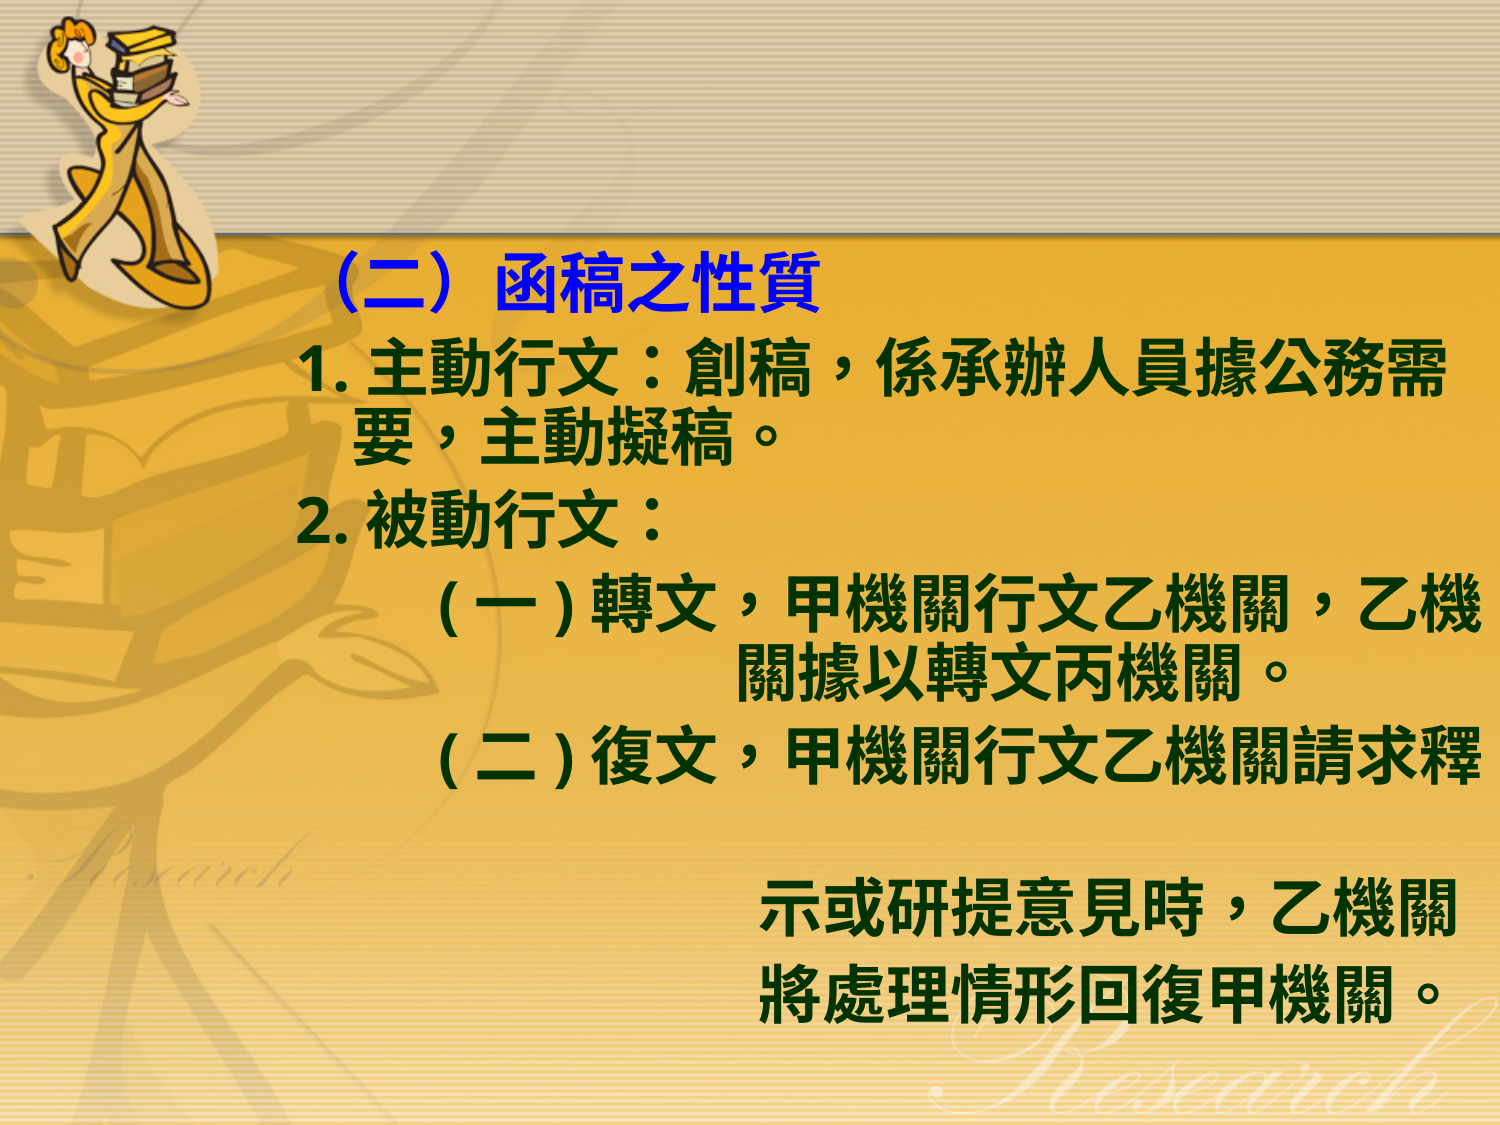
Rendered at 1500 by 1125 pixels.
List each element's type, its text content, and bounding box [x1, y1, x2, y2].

list （二）函稿之性質 1.主動行文：創稿，係承辦人員據公務需要，主動擬稿。 2.被動行文： (一)轉文，甲機關行文乙機關，乙機 關據以轉文丙機關。 (二)復文，甲機關行文乙機關請求釋 示或研提意見時，乙機關 將處理情形回復甲機關。 [225, 243, 1500, 1044]
